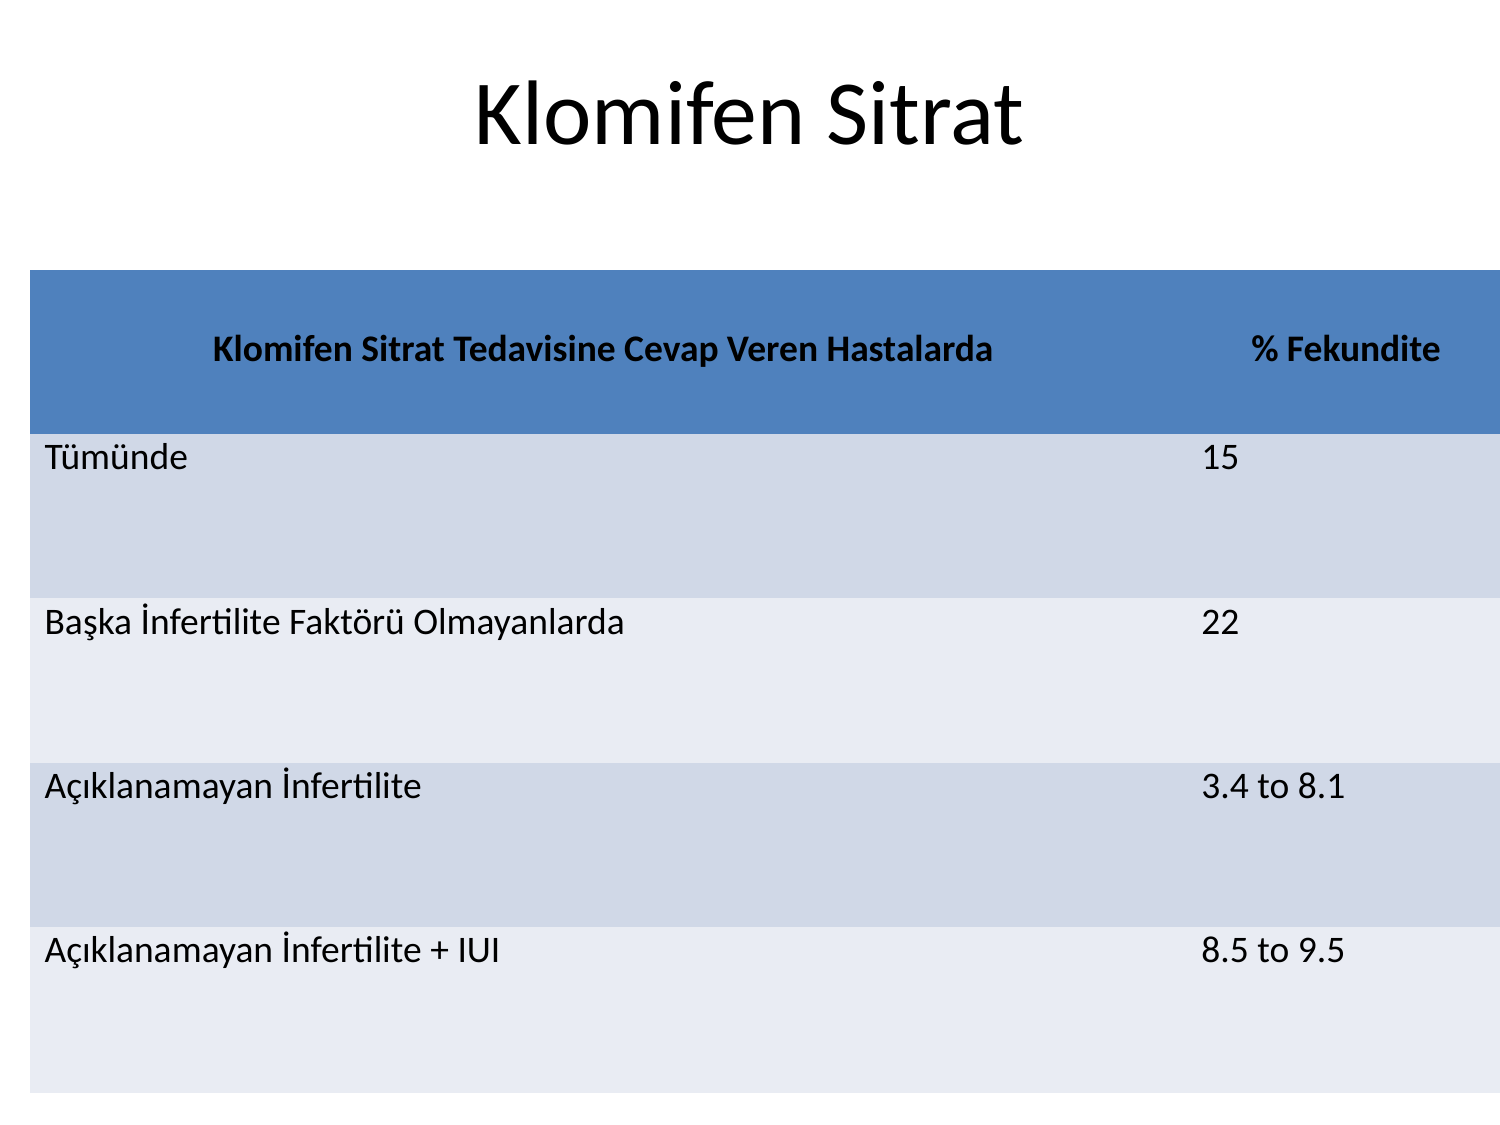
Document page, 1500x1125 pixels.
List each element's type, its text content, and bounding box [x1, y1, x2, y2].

table_header % Fekundite [1186, 270, 1500, 434]
table_cell Tümünde [30, 434, 1186, 598]
table_cell Açıklanamayan İnfertilite + IUI [30, 927, 1186, 1093]
title Klomifen Sitrat [75, 45, 1425, 233]
table_header Klomifen Sitrat Tedavisine Cevap Veren Hastalarda [30, 270, 1186, 434]
table_cell Açıklanamayan İnfertilite [30, 763, 1186, 927]
table_cell Başka İnfertilite Faktörü Olmayanlarda [30, 598, 1186, 763]
table_cell 8.5 to 9.5 [1186, 927, 1500, 1093]
table_cell 22 [1186, 598, 1500, 763]
table_cell 3.4 to 8.1 [1186, 763, 1500, 927]
table_cell 15 [1186, 434, 1500, 598]
